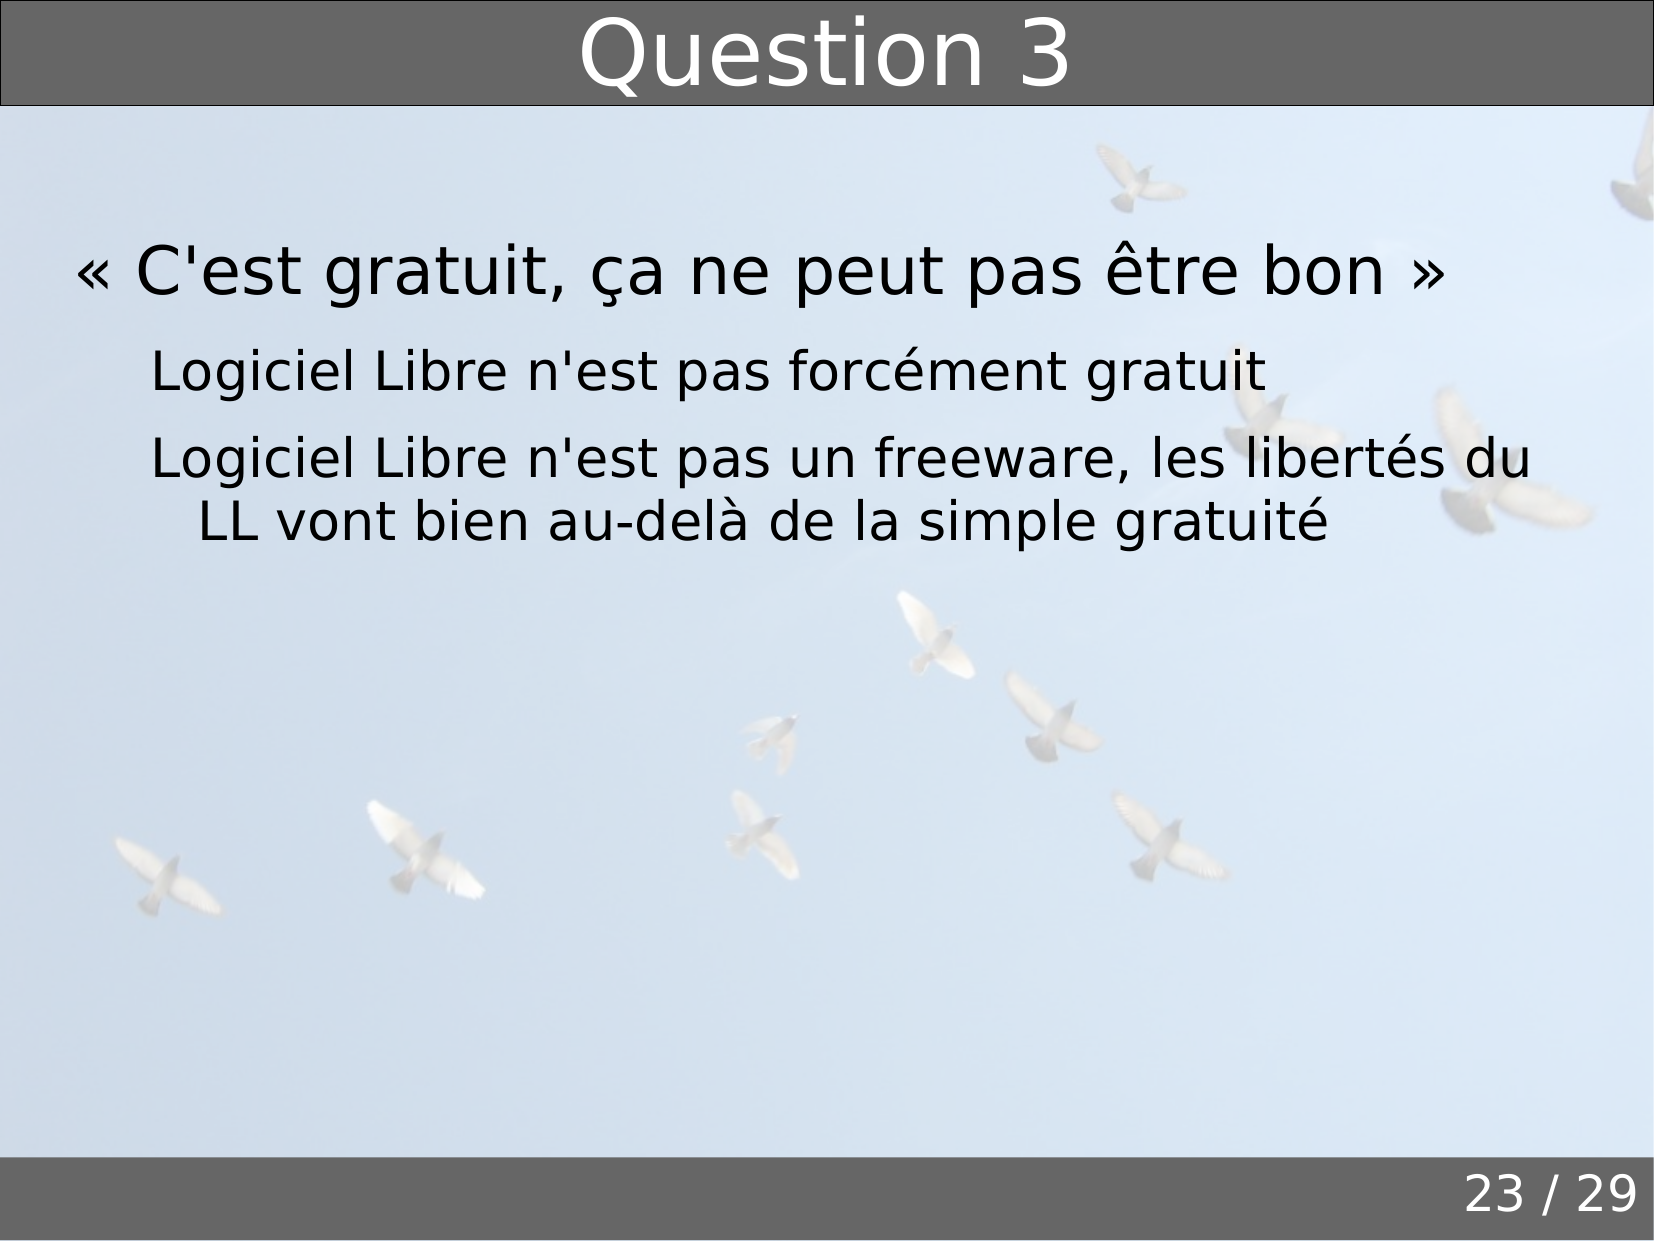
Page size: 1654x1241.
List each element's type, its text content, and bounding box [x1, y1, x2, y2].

list « C'est gratuit, ça ne peut pas être bon » Logiciel Libre n'est pas forcément gratuit Logiciel Libre n'est pas un freeware, les libertés du LL vont bien au-delà de la simple gratuité [56, 232, 1595, 1037]
title Question 3 [0, 0, 1654, 108]
